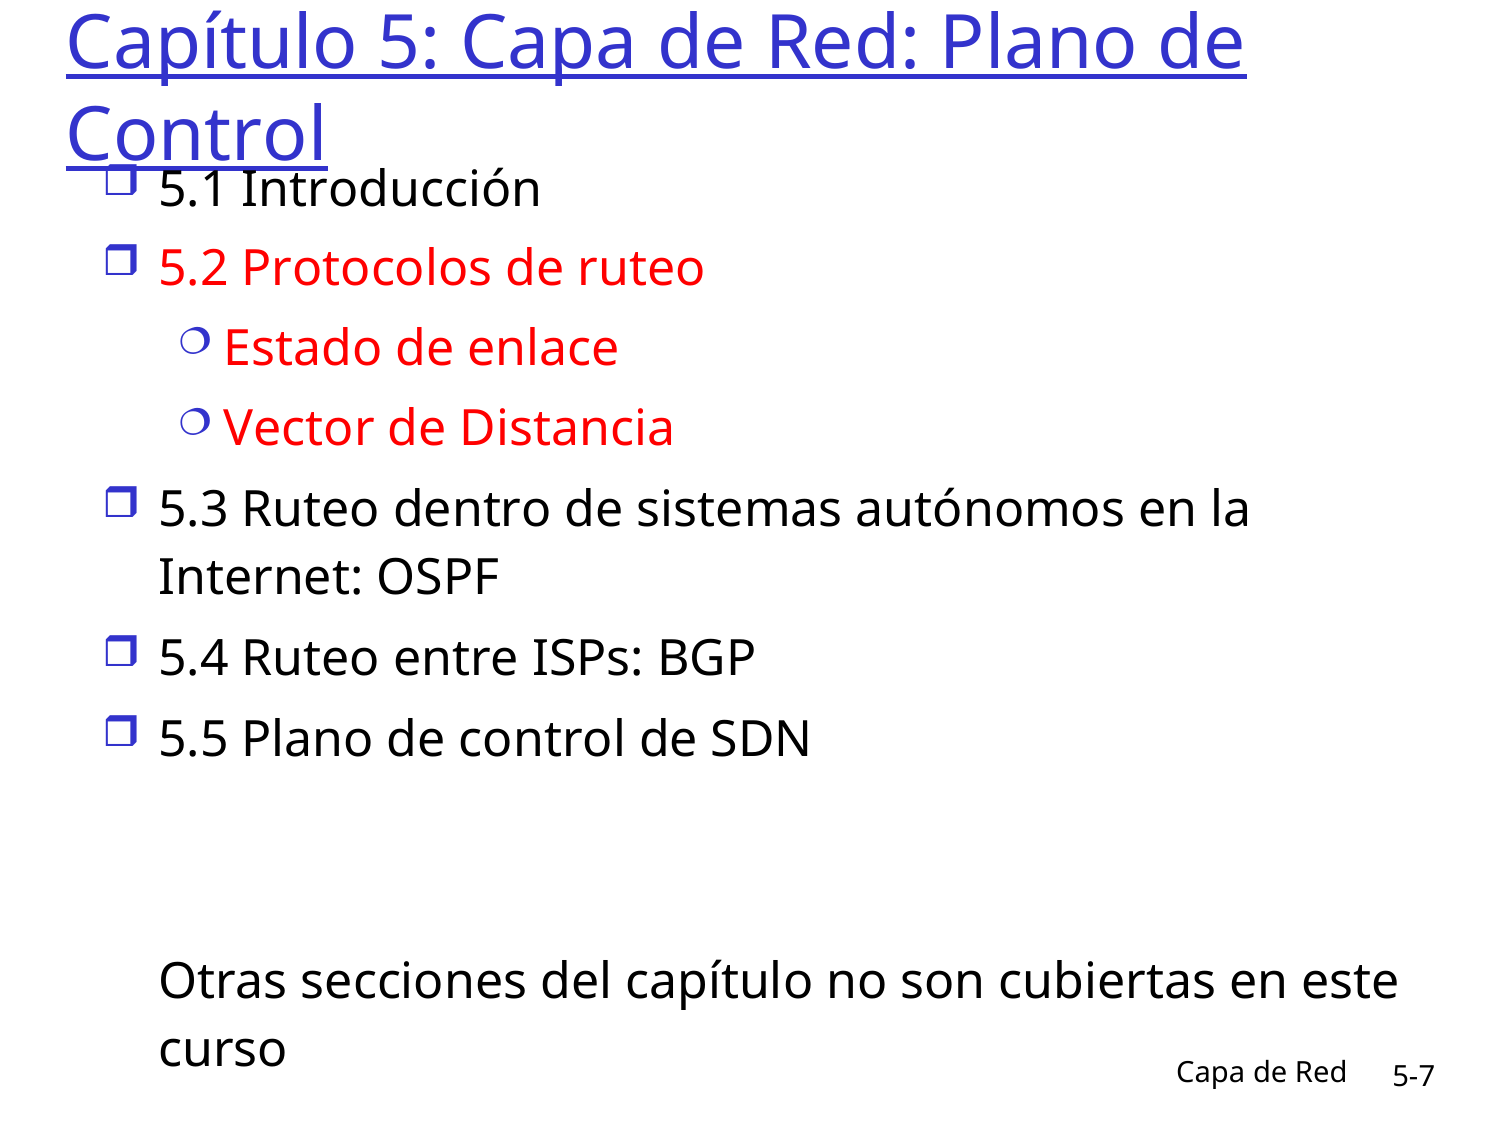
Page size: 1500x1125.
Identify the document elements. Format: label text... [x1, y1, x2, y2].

list 5.1 Introducción 5.2 Protocolos de ruteo Estado de enlace Vector de Distancia 5.3 Ruteo dentro de sistemas autónomos en la Internet: OSPF 5.4 Ruteo entre ISPs: BGP 5.5 Plano de control de SDN Otras secciones del capítulo no son cubiertas en este curso [87, 149, 1463, 937]
title Capítulo 5: Capa de Red: Plano de Control [50, 0, 1473, 173]
